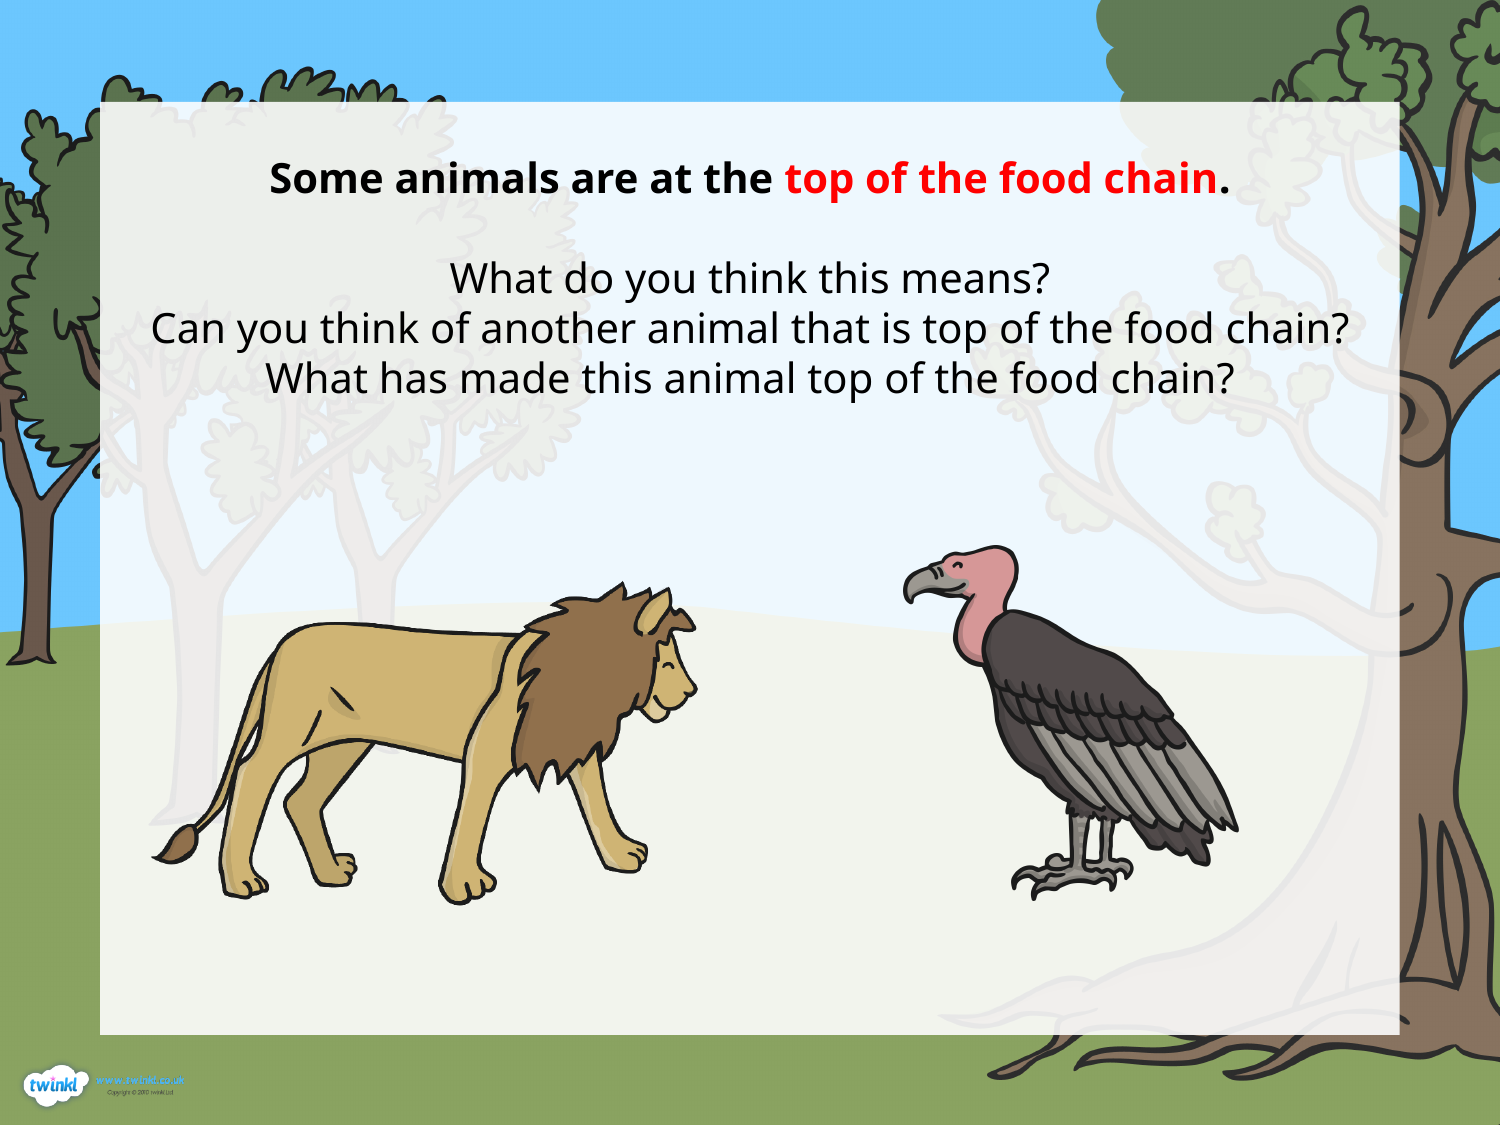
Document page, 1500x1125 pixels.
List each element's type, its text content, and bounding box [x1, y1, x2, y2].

picture [147, 557, 724, 932]
picture [903, 545, 1239, 901]
picture [17, 1058, 184, 1113]
text_box [100, 102, 1400, 1035]
text_box Some animals are at the top of the food chain. What do you think this means? Can you think of another animal that is top of the food chain? What has made this animal top of the food chain? [117, 144, 1383, 412]
